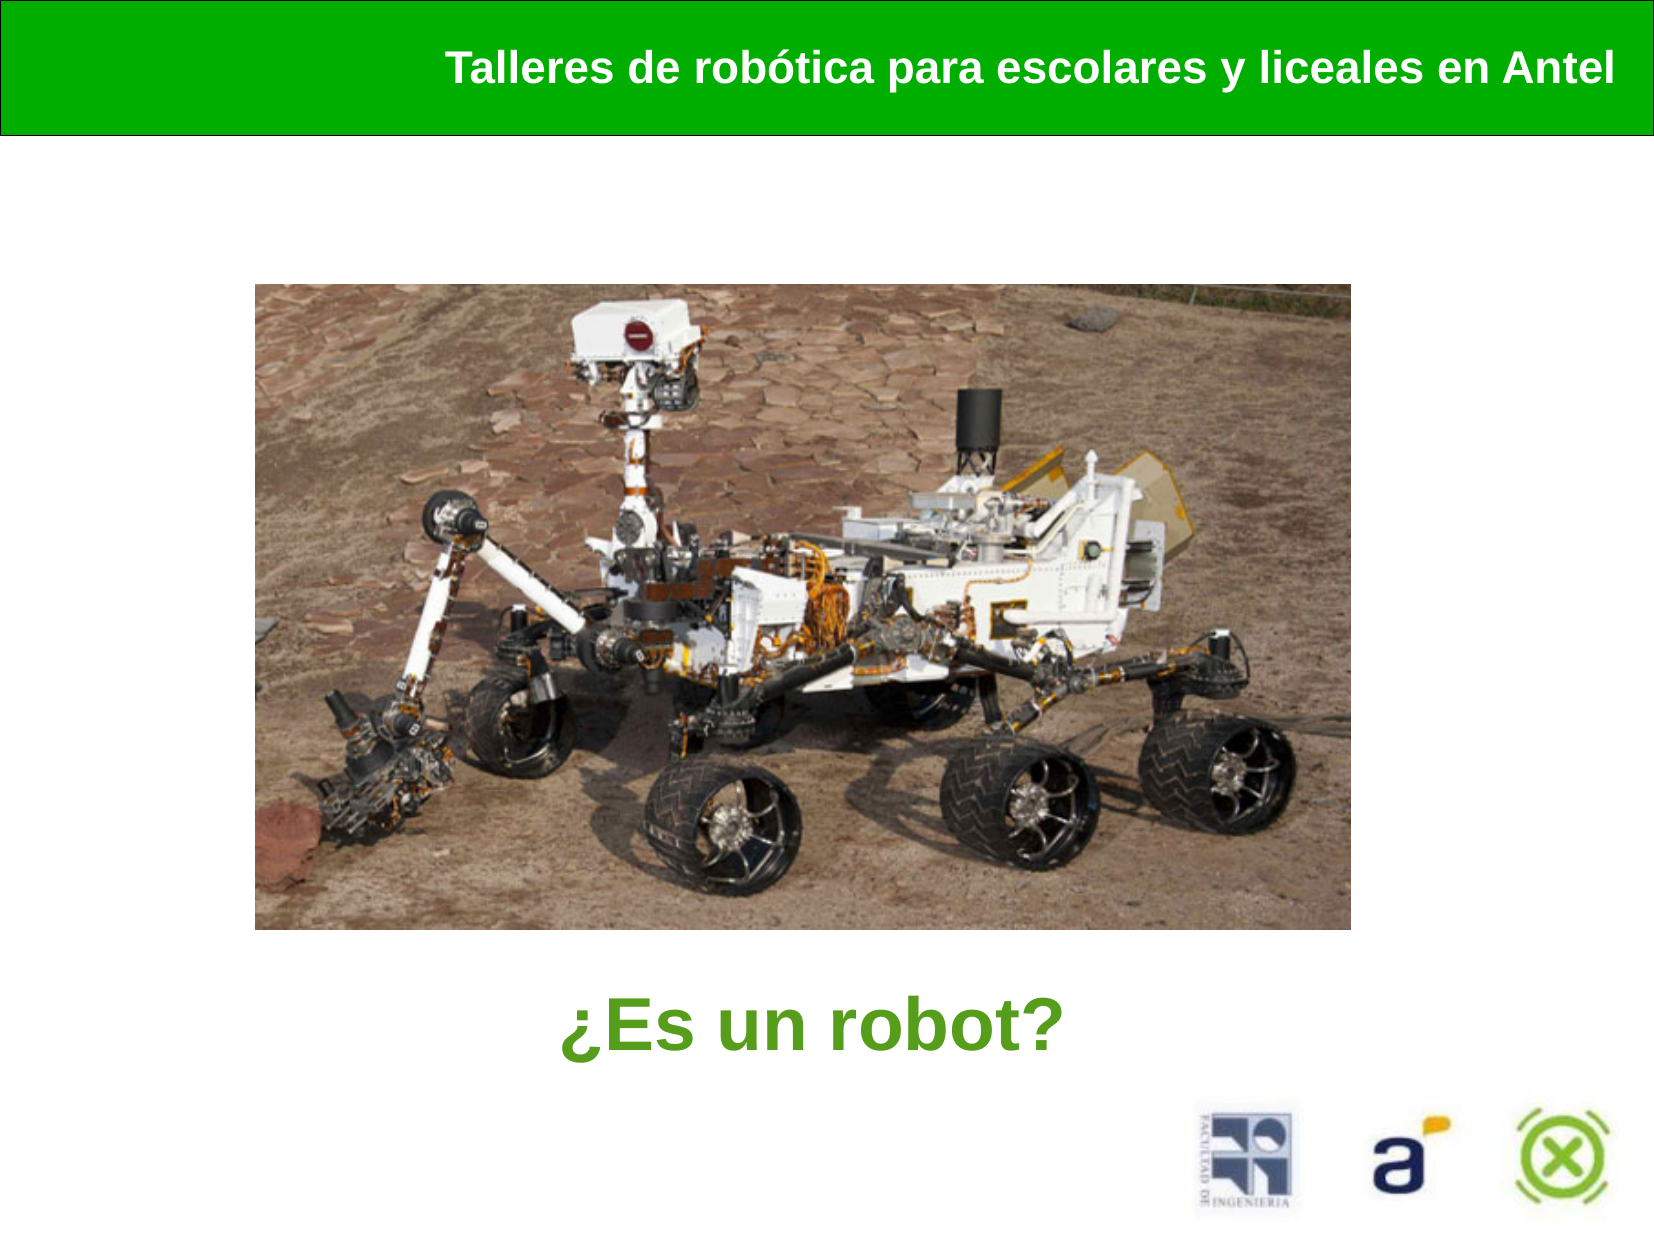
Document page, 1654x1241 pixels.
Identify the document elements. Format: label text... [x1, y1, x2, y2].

text_box ¿Es un robot? [425, 975, 1201, 1074]
text_box Talleres de robótica para escolares y liceales en Antel [0, 0, 1654, 136]
picture [0, 136, 1654, 1241]
